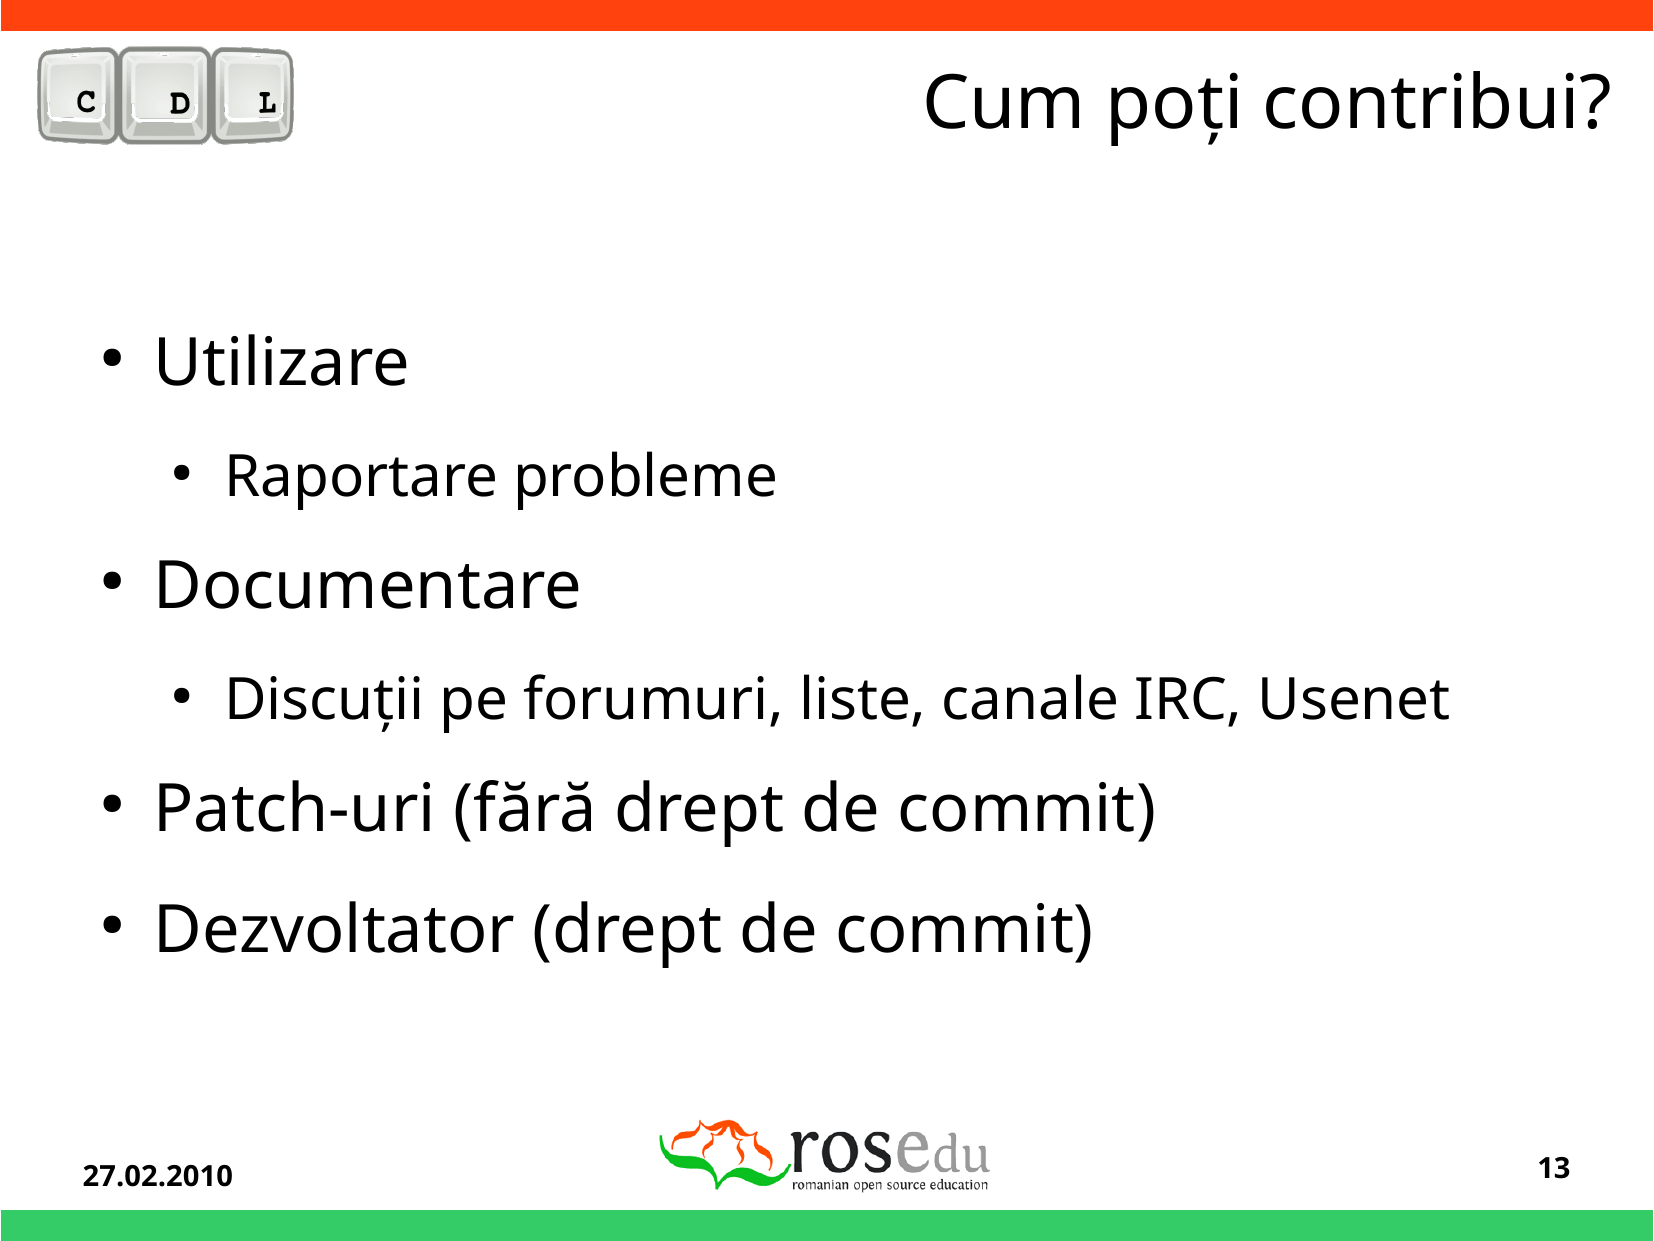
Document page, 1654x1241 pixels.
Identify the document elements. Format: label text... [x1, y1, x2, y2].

list Utilizare Raportare probleme Documentare Discuții pe forumuri, liste, canale IRC, Usenet Patch-uri (fără drept de commit) Dezvoltator (drept de commit) [82, 182, 1571, 1104]
title Cum poți contribui? [300, 52, 1613, 146]
picture [37, 46, 294, 145]
picture [656, 1104, 1005, 1209]
